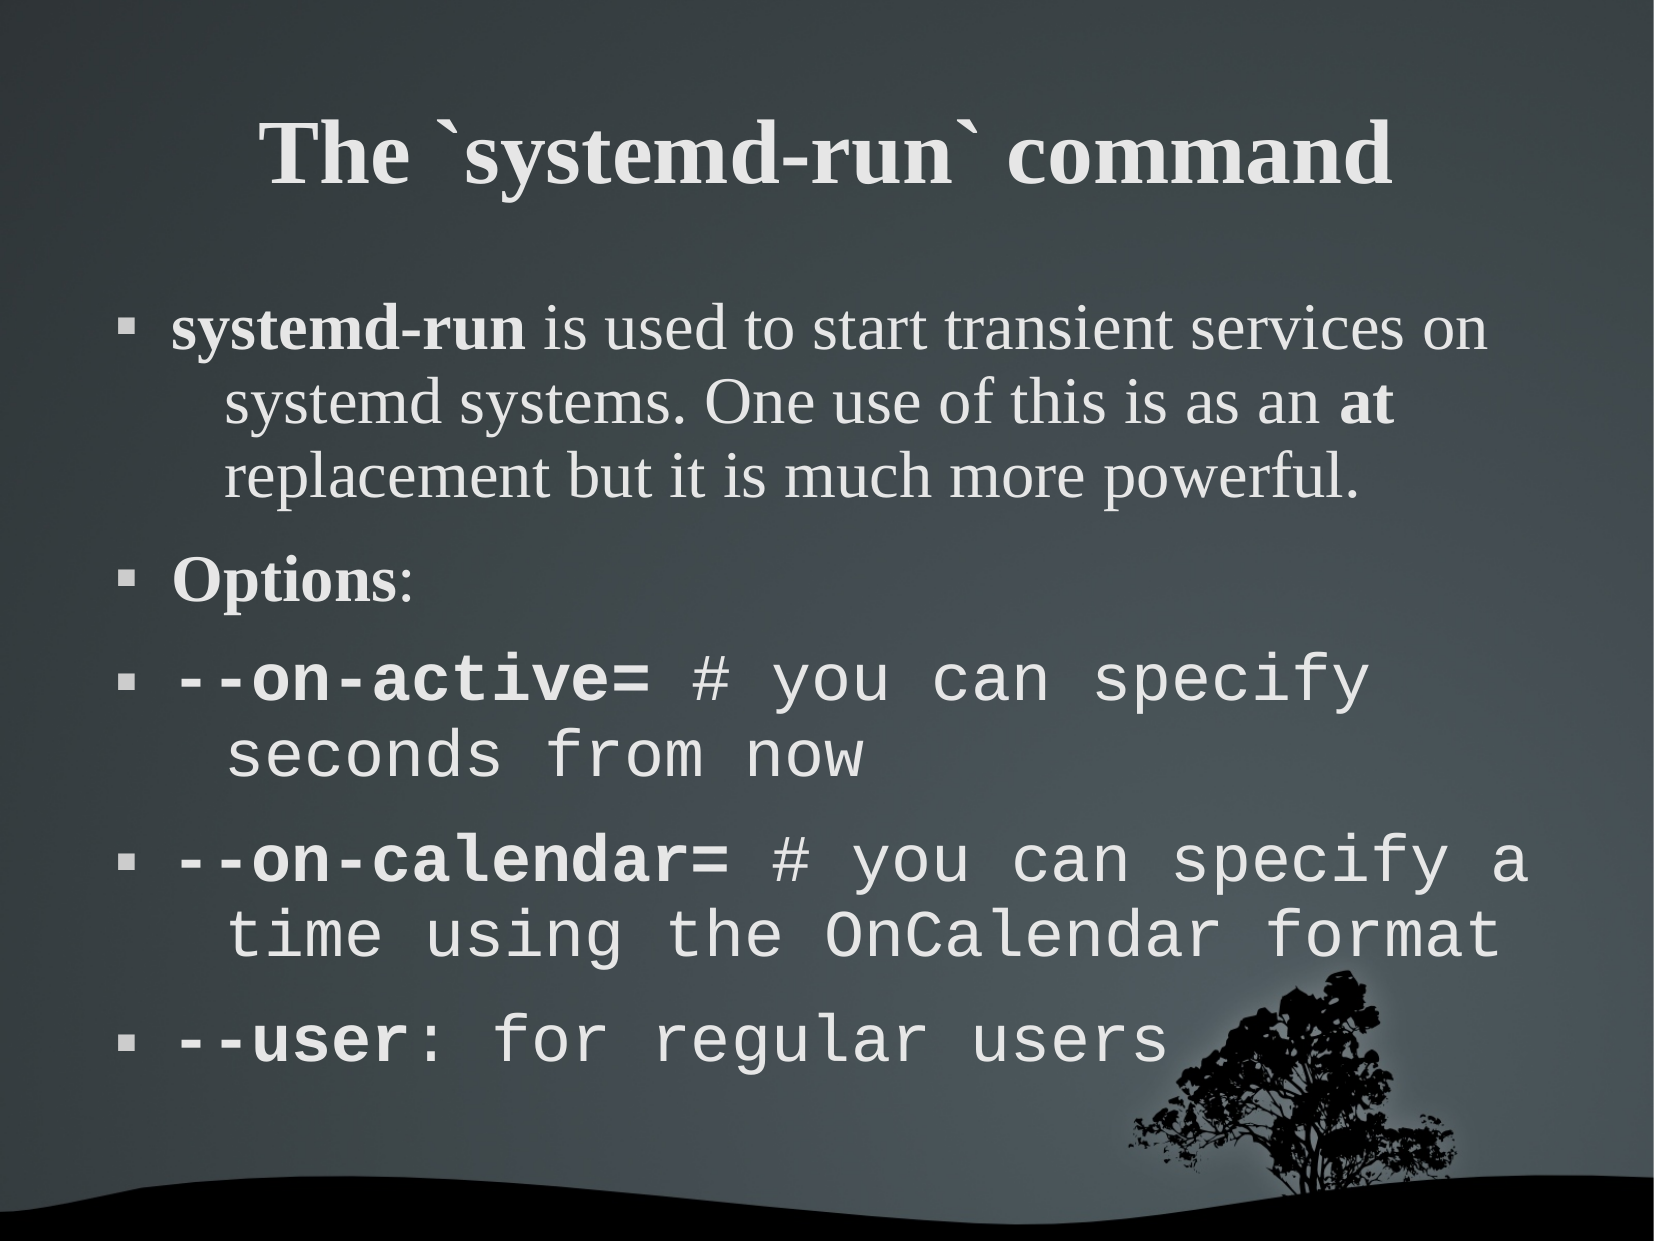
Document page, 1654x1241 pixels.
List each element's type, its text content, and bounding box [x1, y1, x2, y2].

title The `systemd-run` command [82, 49, 1571, 257]
list systemd-run is used to start transient services on systemd systems. One use of this is as an at replacement but it is much more powerful. Options: --on-active= # you can specify seconds from now --on-calendar= # you can specify a time using the OnCalendar format --user: for regular users [82, 290, 1571, 1157]
picture [0, 0, 1654, 1241]
